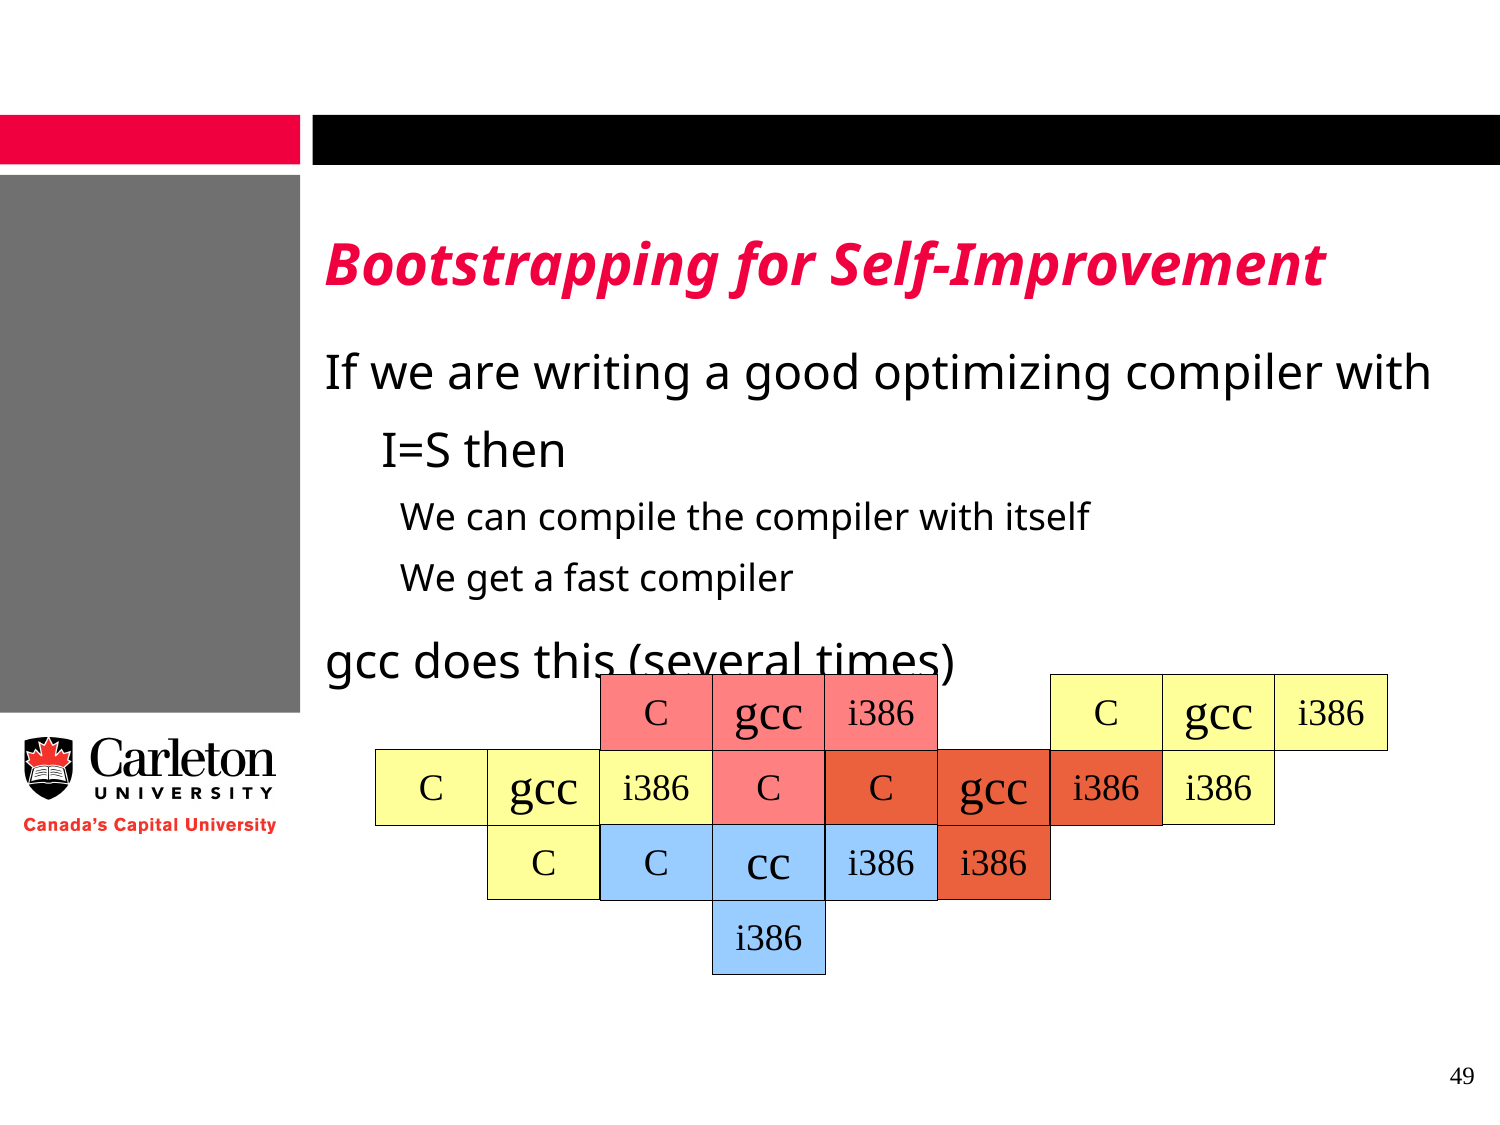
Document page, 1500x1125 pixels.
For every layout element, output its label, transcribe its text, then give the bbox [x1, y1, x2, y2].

text_box gcc [937, 749, 1050, 826]
text_box C [825, 751, 937, 824]
text_box i386 [825, 824, 938, 901]
list If we are writing a good optimizing compiler with I=S then We can compile the compiler with itself We get a fast compiler gcc does this (several times) [324, 324, 1450, 1036]
text_box C [375, 749, 487, 826]
text_box i386 [938, 826, 1051, 900]
text_box i386 [1050, 751, 1163, 826]
text_box gcc [1162, 674, 1275, 751]
text_box C [600, 674, 712, 751]
text_box cc [712, 825, 825, 901]
text_box i386 [600, 751, 712, 824]
text_box i386 [712, 901, 826, 975]
text_box i386 [825, 674, 938, 751]
text_box C [1050, 674, 1162, 751]
text_box i386 [1275, 674, 1388, 751]
text_box gcc [712, 674, 825, 751]
text_box C [600, 824, 712, 901]
text_box C [487, 826, 600, 900]
text_box gcc [487, 749, 600, 826]
picture [24, 737, 276, 834]
text_box C [712, 751, 825, 825]
title Bootstrapping for Self-Improvement [324, 194, 1450, 324]
text_box i386 [1162, 751, 1275, 825]
